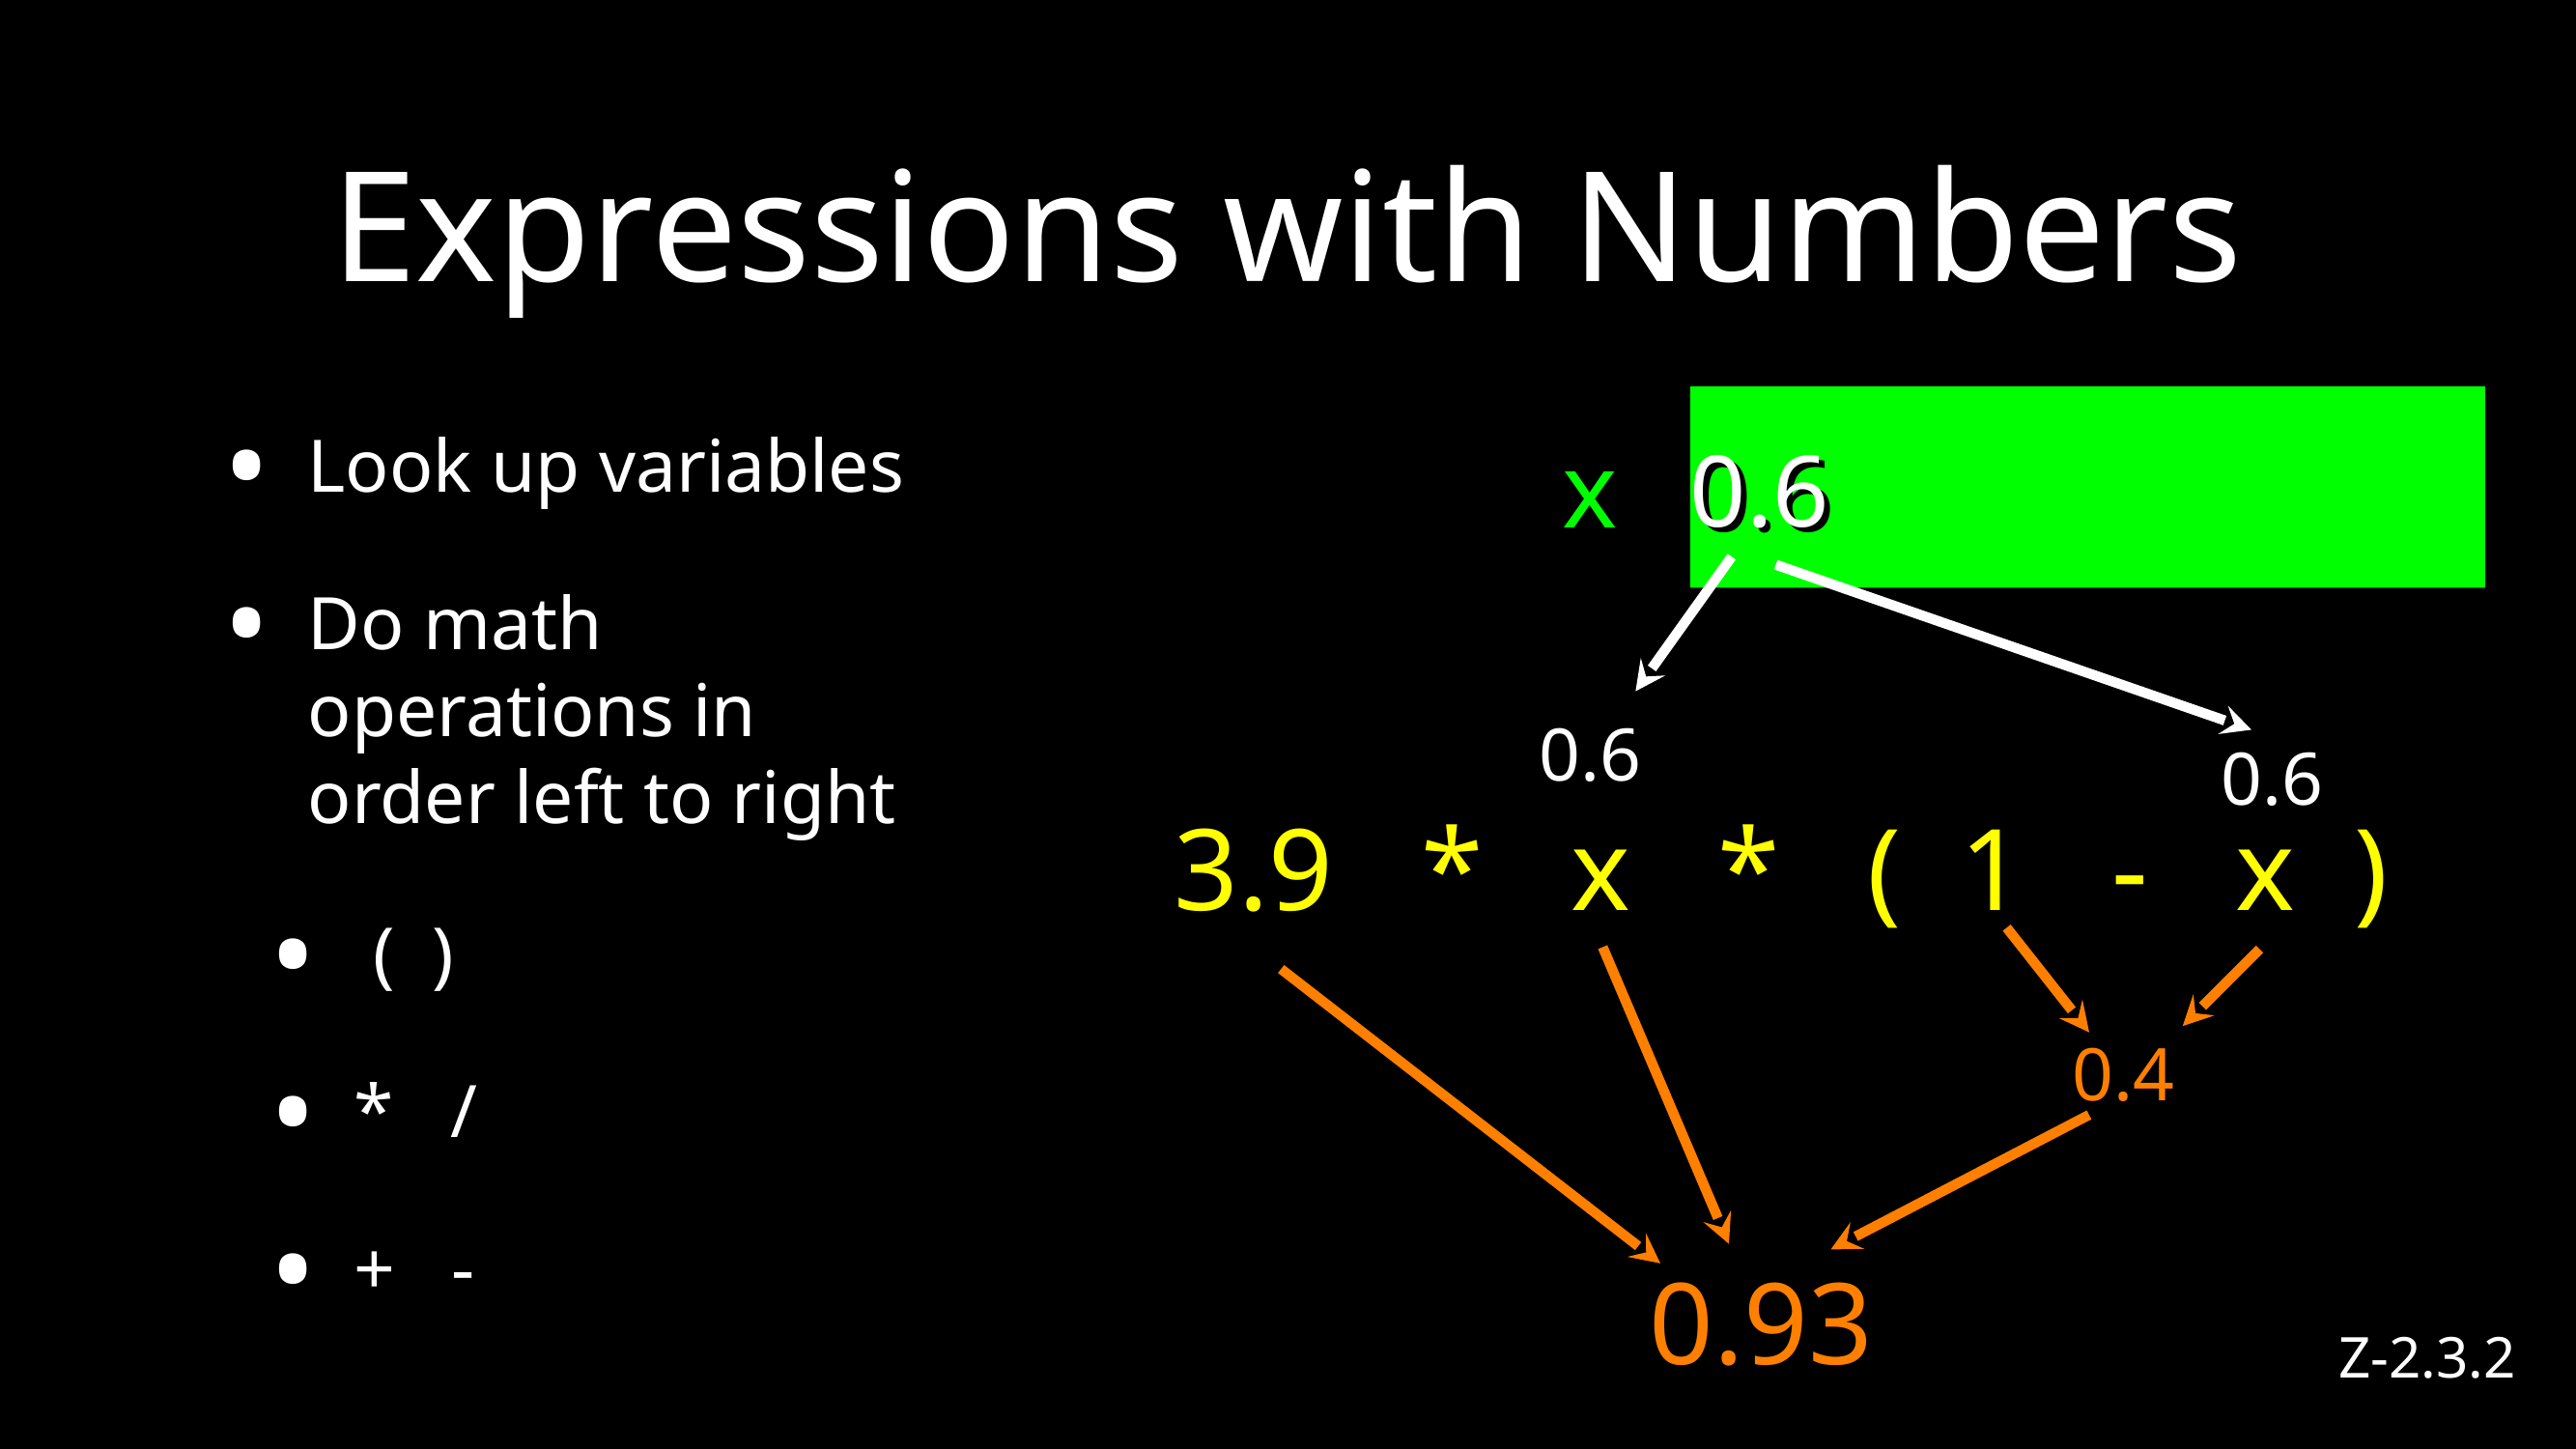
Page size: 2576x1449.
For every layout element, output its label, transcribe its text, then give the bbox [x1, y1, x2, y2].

text_box 0.4 [2072, 1028, 2175, 1116]
text_box 0.6 [1689, 385, 2485, 588]
list Look up variables Do math operations in order left to right ( ) * / + - [183, 412, 952, 1317]
text_box 0.93 [1649, 1251, 1874, 1387]
text_box 0.6 [1539, 708, 1642, 796]
title Expressions with Numbers [183, 38, 2392, 403]
text_box 0.6 [2221, 732, 2324, 820]
text_box x [1562, 423, 1618, 550]
text_box Z-2.3.2 [2338, 1321, 2516, 1390]
text_box 3.9 * x * ( 1 - x ) [1174, 797, 2389, 933]
